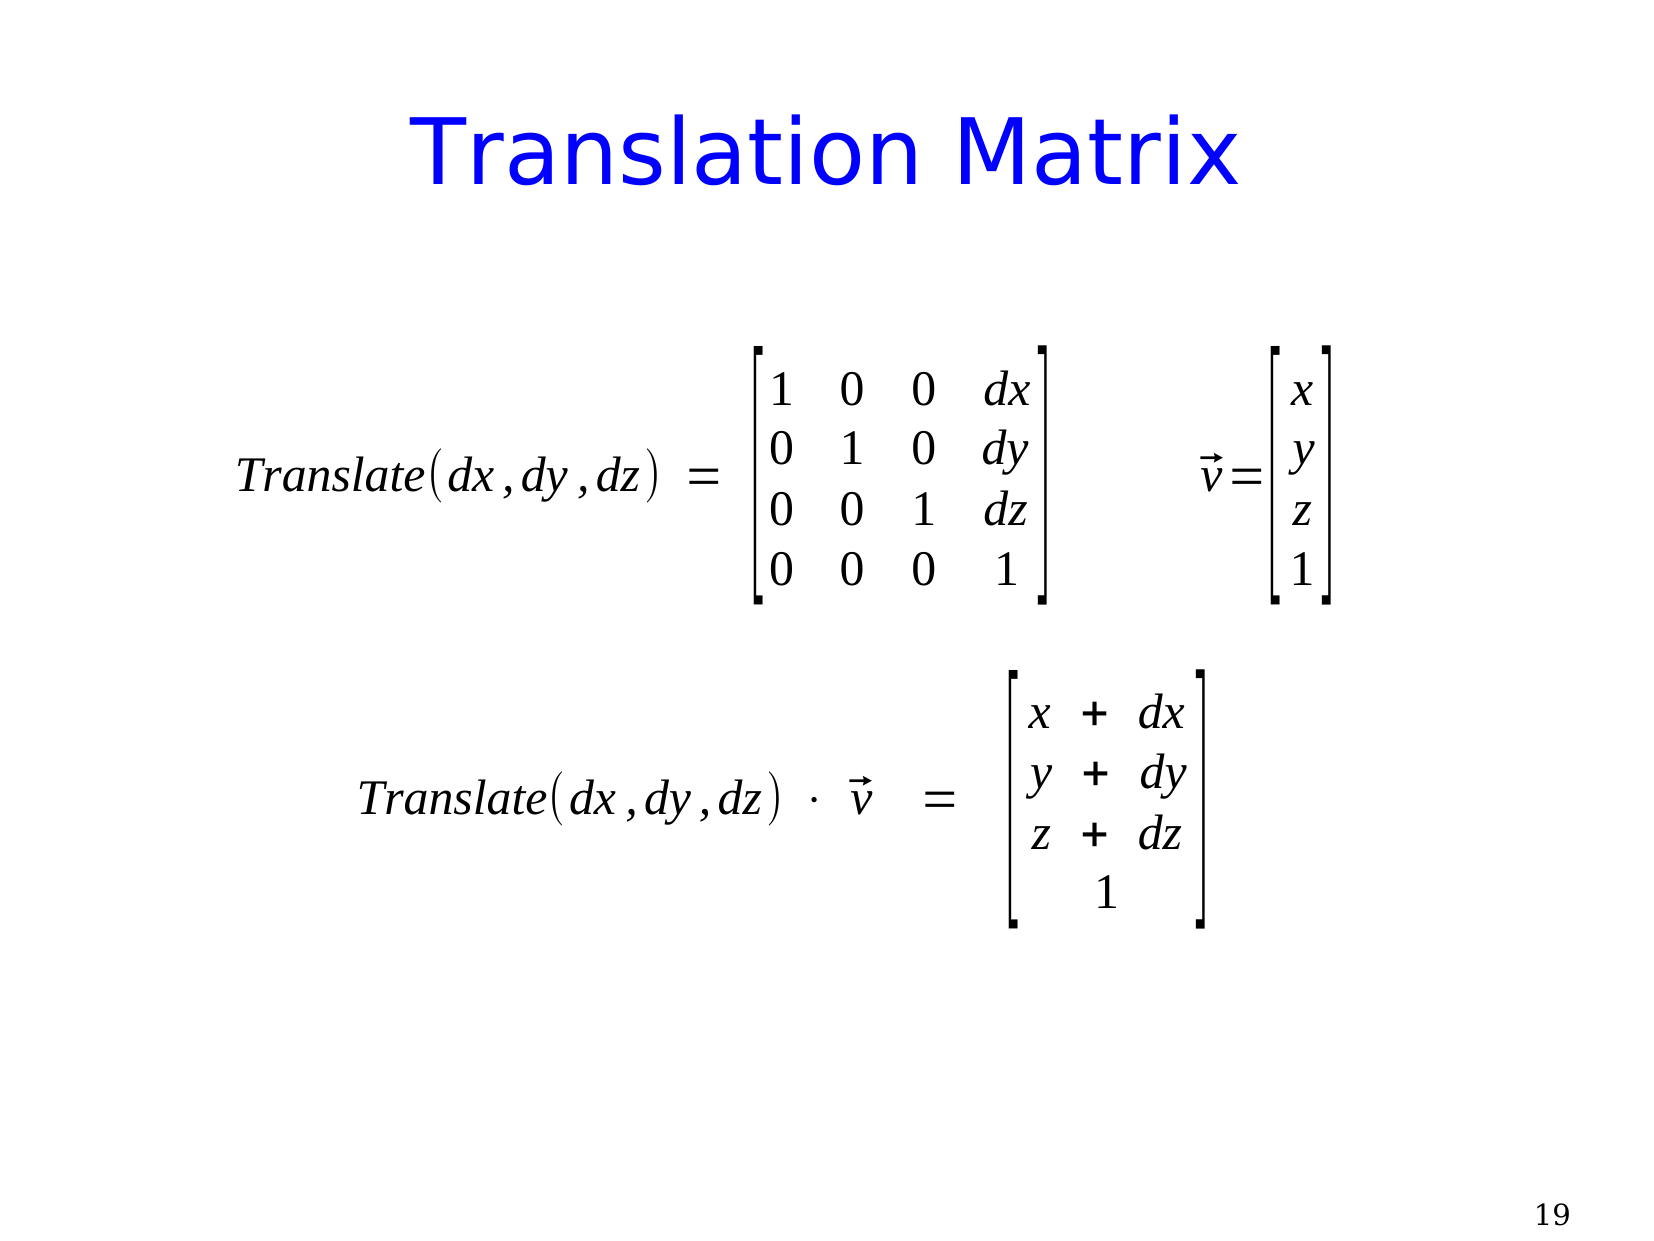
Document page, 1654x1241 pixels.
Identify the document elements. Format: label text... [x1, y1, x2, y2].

title Translation Matrix [82, 49, 1571, 257]
chart [228, 344, 1342, 931]
